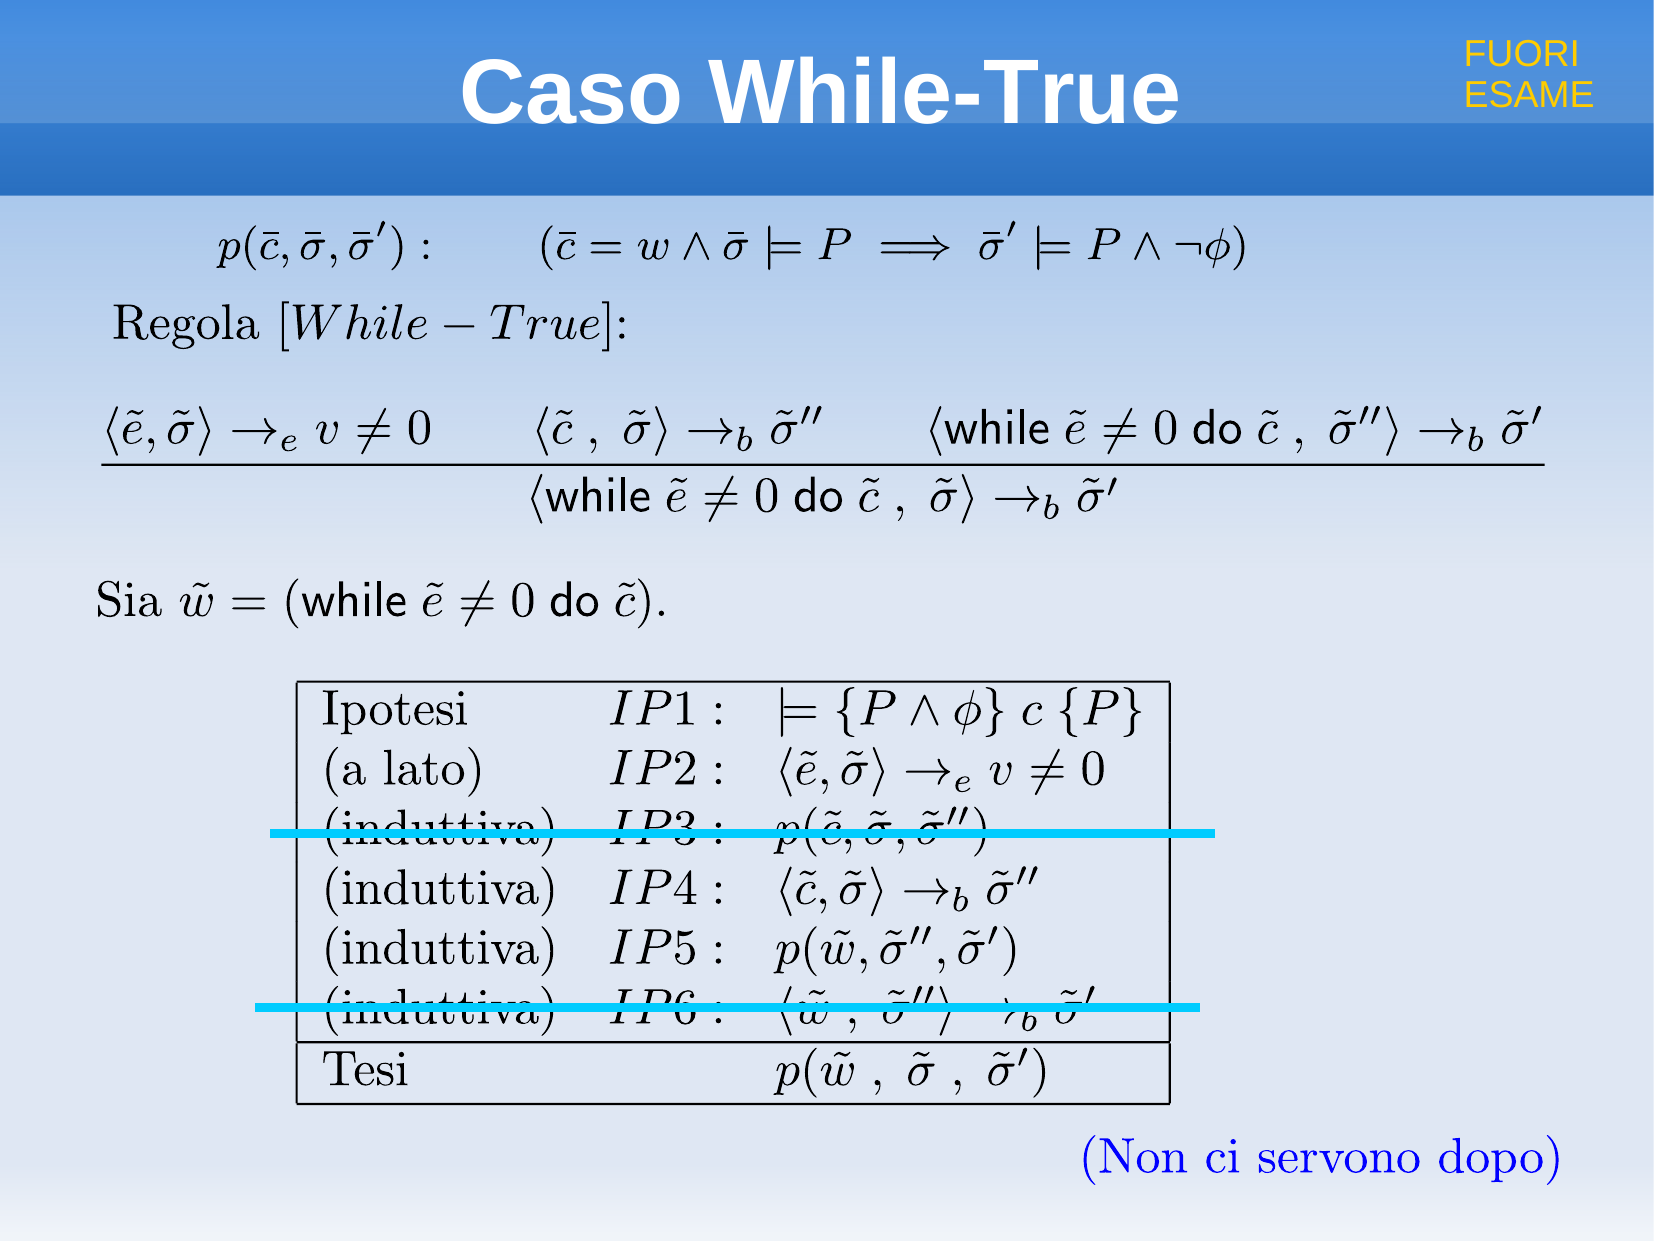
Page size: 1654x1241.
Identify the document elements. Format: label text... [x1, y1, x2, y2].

title Caso While-True [76, 0, 1565, 188]
text_box [1078, 1135, 1564, 1185]
text_box FUORI ESAME [1448, 24, 1610, 124]
text_box [95, 220, 1545, 1106]
picture [0, 0, 1654, 1241]
